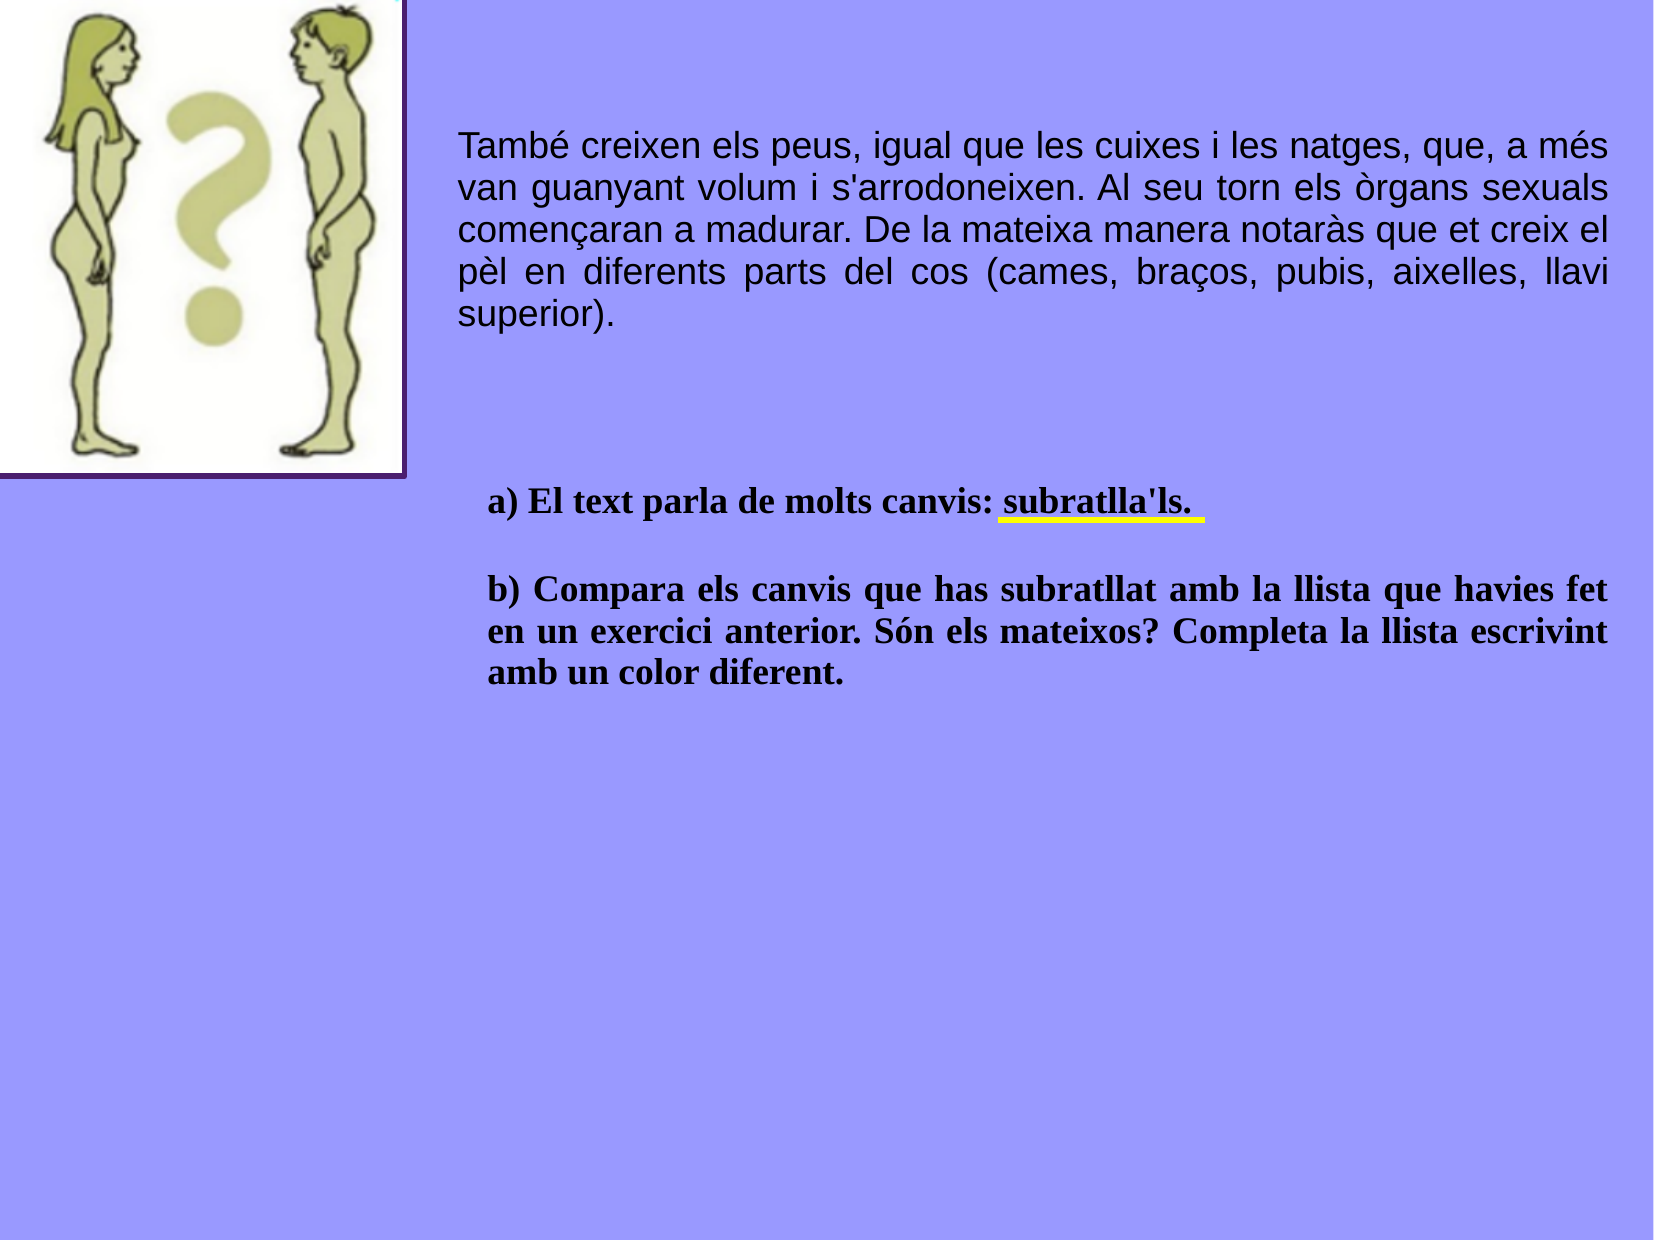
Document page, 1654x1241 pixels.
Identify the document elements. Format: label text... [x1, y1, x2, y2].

picture [0, 0, 402, 474]
text_box a) El text parla de molts canvis: subratlla'ls. [472, 472, 1270, 530]
text_box b) Compara els canvis que has subratllat amb la llista que havies fet en un exercici anterior. Són els mateixos? Completa la llista escrivint amb un color diferent. [472, 561, 1625, 704]
text_box També creixen els peus, igual que les cuixes i les natges, que, a més van guanyant volum i s'arrodoneixen. Al seu torn els òrgans sexuals començaran a madurar. De la mateixa manera notaràs que et creix el pèl en diferents parts del cos (cames, braços, pubis, aixelles, llavi superior). [442, 117, 1625, 343]
